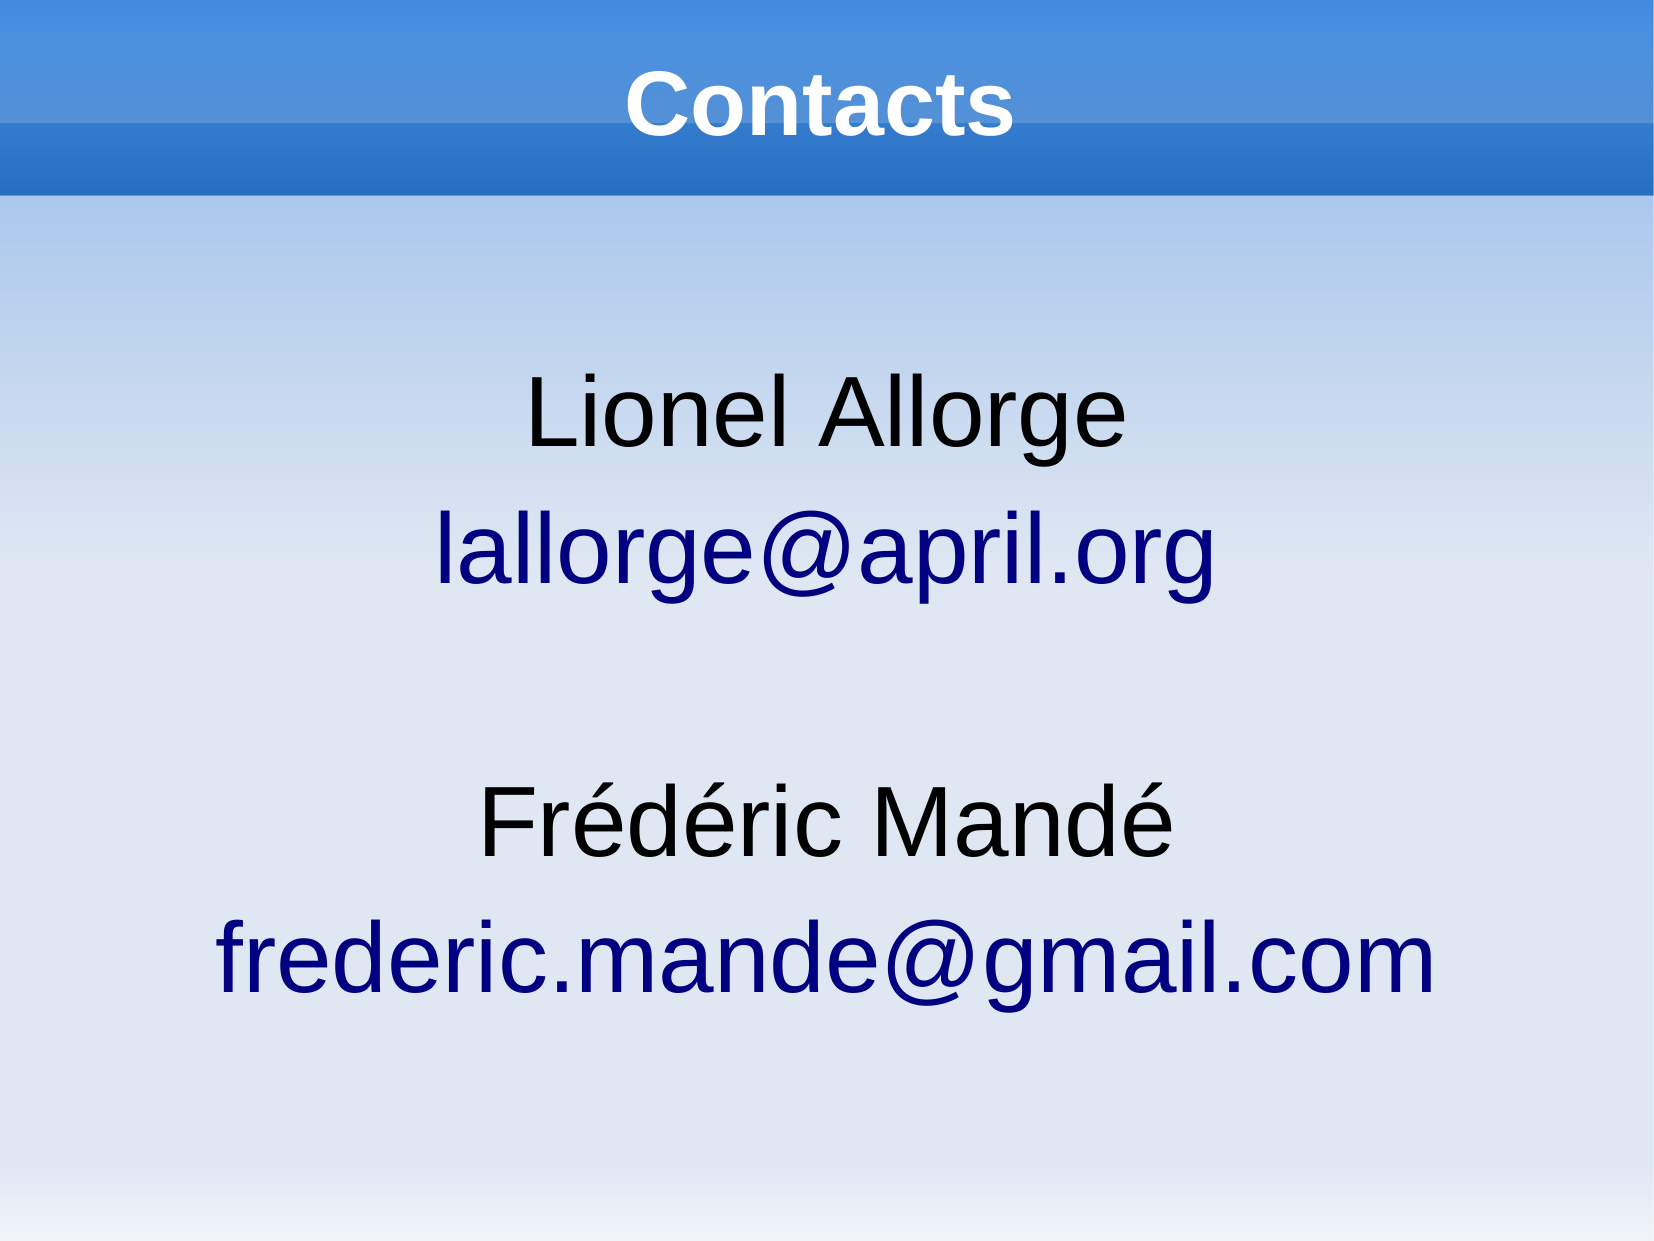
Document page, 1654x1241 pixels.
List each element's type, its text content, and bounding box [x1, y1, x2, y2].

text_box Lionel Allorge lallorge@april.org Frédéric Mandé frederic.mande@gmail.com [200, 348, 1454, 1084]
title Contacts [76, 0, 1565, 208]
picture [0, 0, 1654, 1241]
